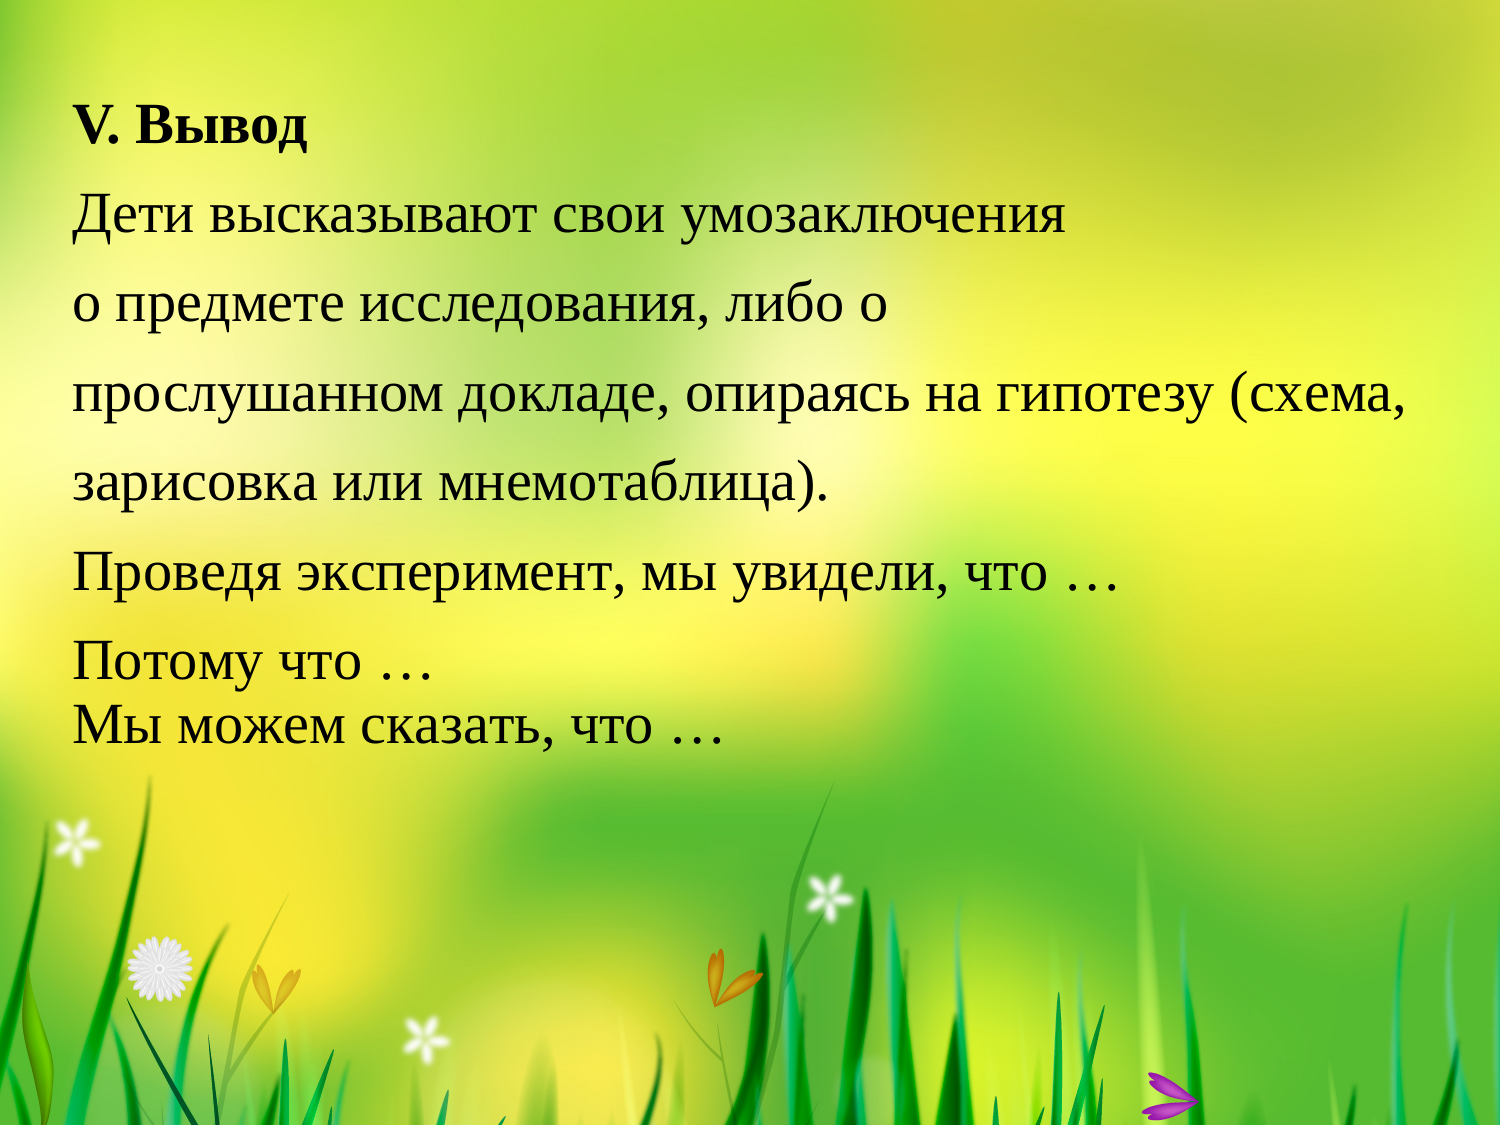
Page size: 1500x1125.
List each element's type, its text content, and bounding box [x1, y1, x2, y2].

text_box V. Вывод Дети высказывают свои умозаключения о предмете исследования, либо о прослушанном докладе, опираясь на гипотезу (схема, зарисовка или мнемотаблица). Проведя эксперимент, мы увидели, что … Потому что … Мы можем сказать, что … [57, 83, 1457, 1012]
